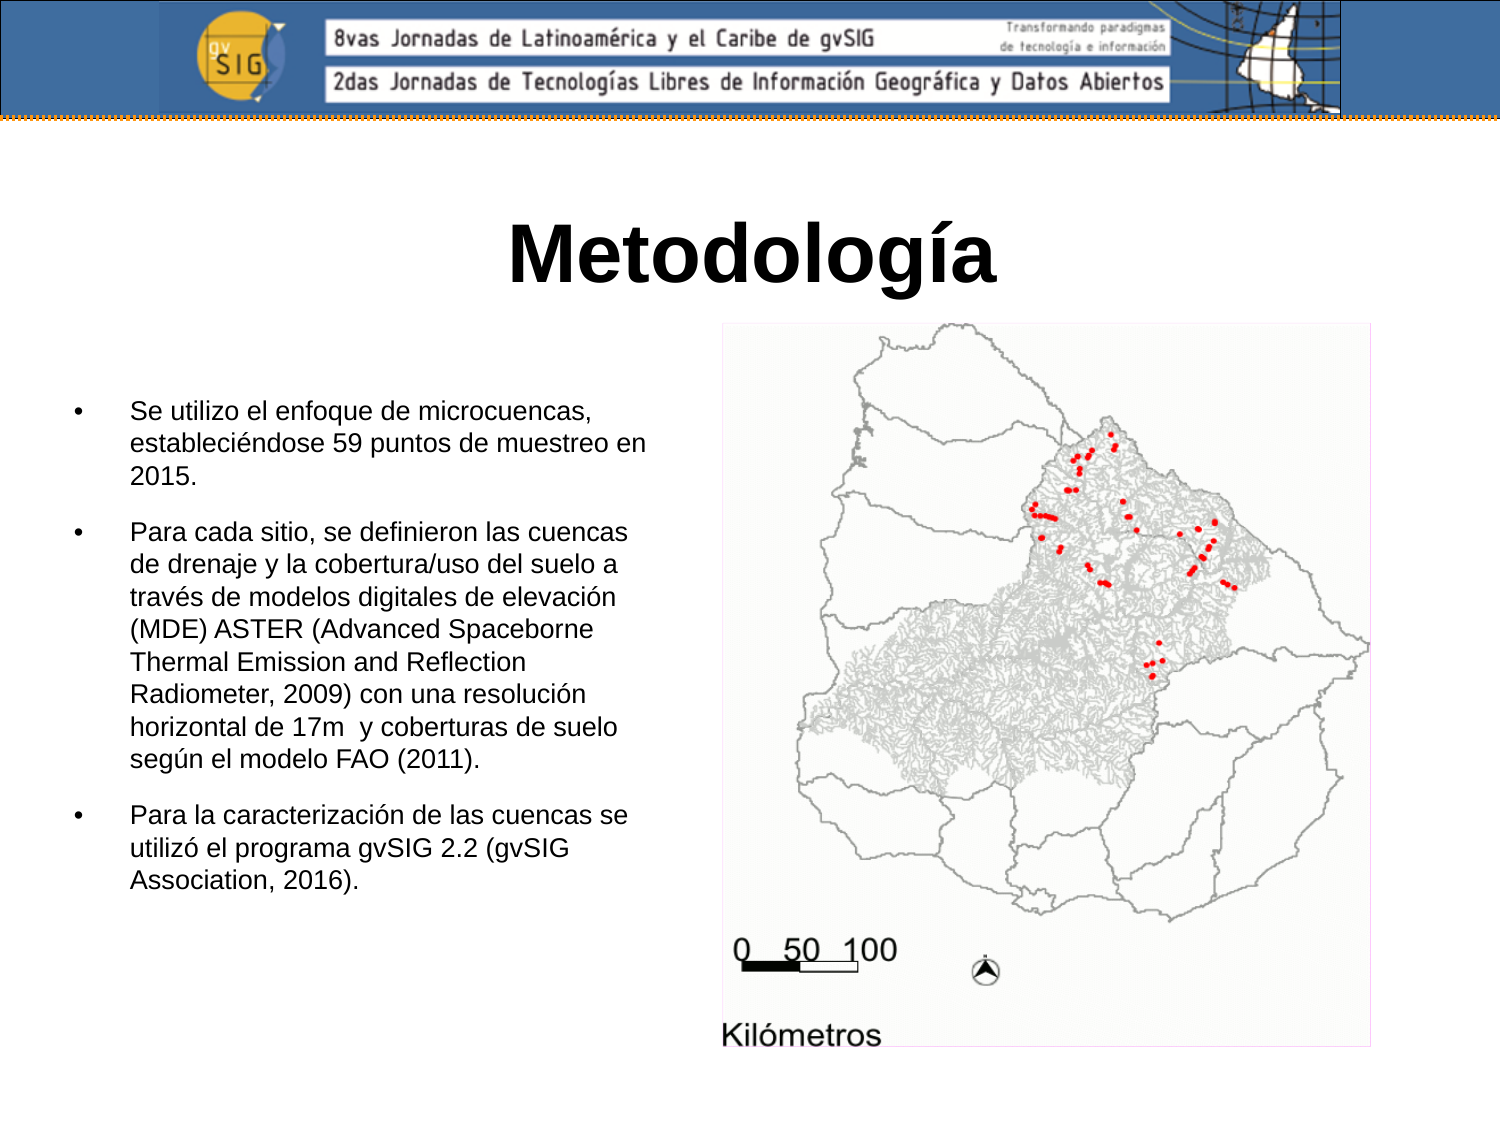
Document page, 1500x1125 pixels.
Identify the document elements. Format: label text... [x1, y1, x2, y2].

picture [442, 206, 1500, 1093]
title Metodología [76, 166, 1427, 333]
picture [159, 1, 1340, 113]
text_box • Se utilizo el enfoque de microcuencas, estableciéndose 59 puntos de muestreo en 2015. • Para cada sitio, se definieron las cuencas de drenaje y la cobertura/uso del suelo a través de modelos digitales de elevación (MDE) ASTER (Advanced Spaceborne Thermal Emission and Reflection Radiometer, 2009) con una resolución horizontal de 17m y coberturas de suelo según el modelo FAO (2011). • Para la caracterización de las cuencas se utilizó el programa gvSIG 2.2 (gvSIG Association, 2016). [59, 385, 680, 1004]
